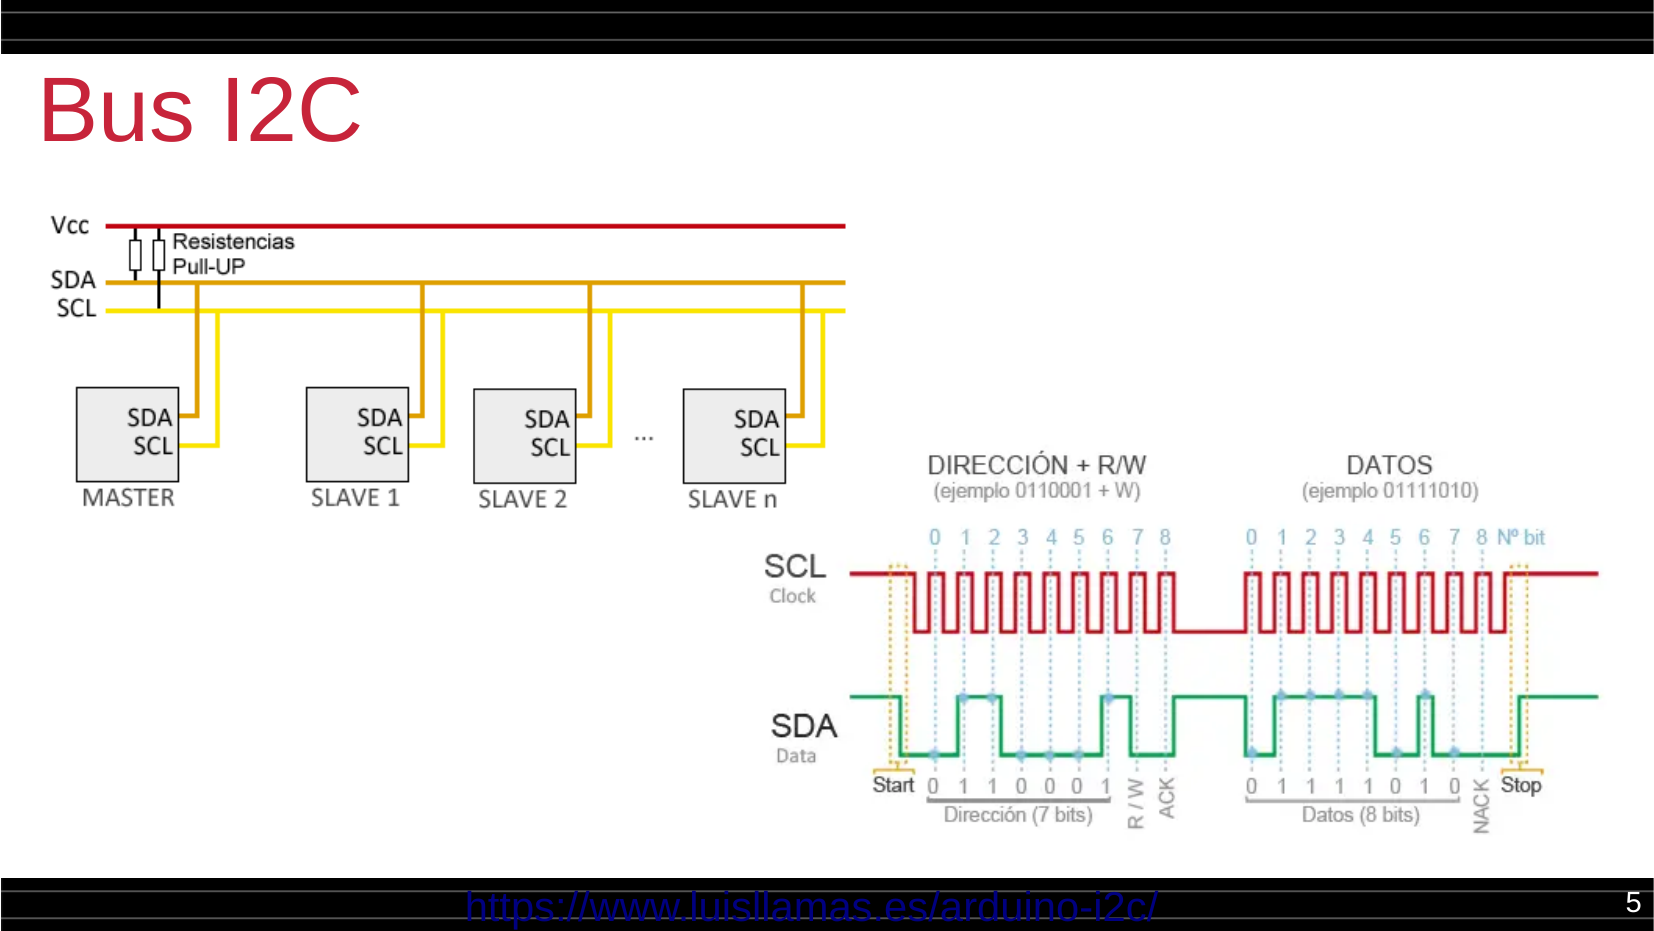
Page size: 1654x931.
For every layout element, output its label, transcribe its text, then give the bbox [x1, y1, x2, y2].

title Bus I2C [37, 32, 1526, 188]
picture [1201, 878, 1654, 931]
picture [1, 878, 450, 931]
text_box https://www.luisllamas.es/arduino-i2c/ [450, 876, 1201, 931]
picture [34, 196, 1613, 855]
picture [1, 0, 1654, 54]
